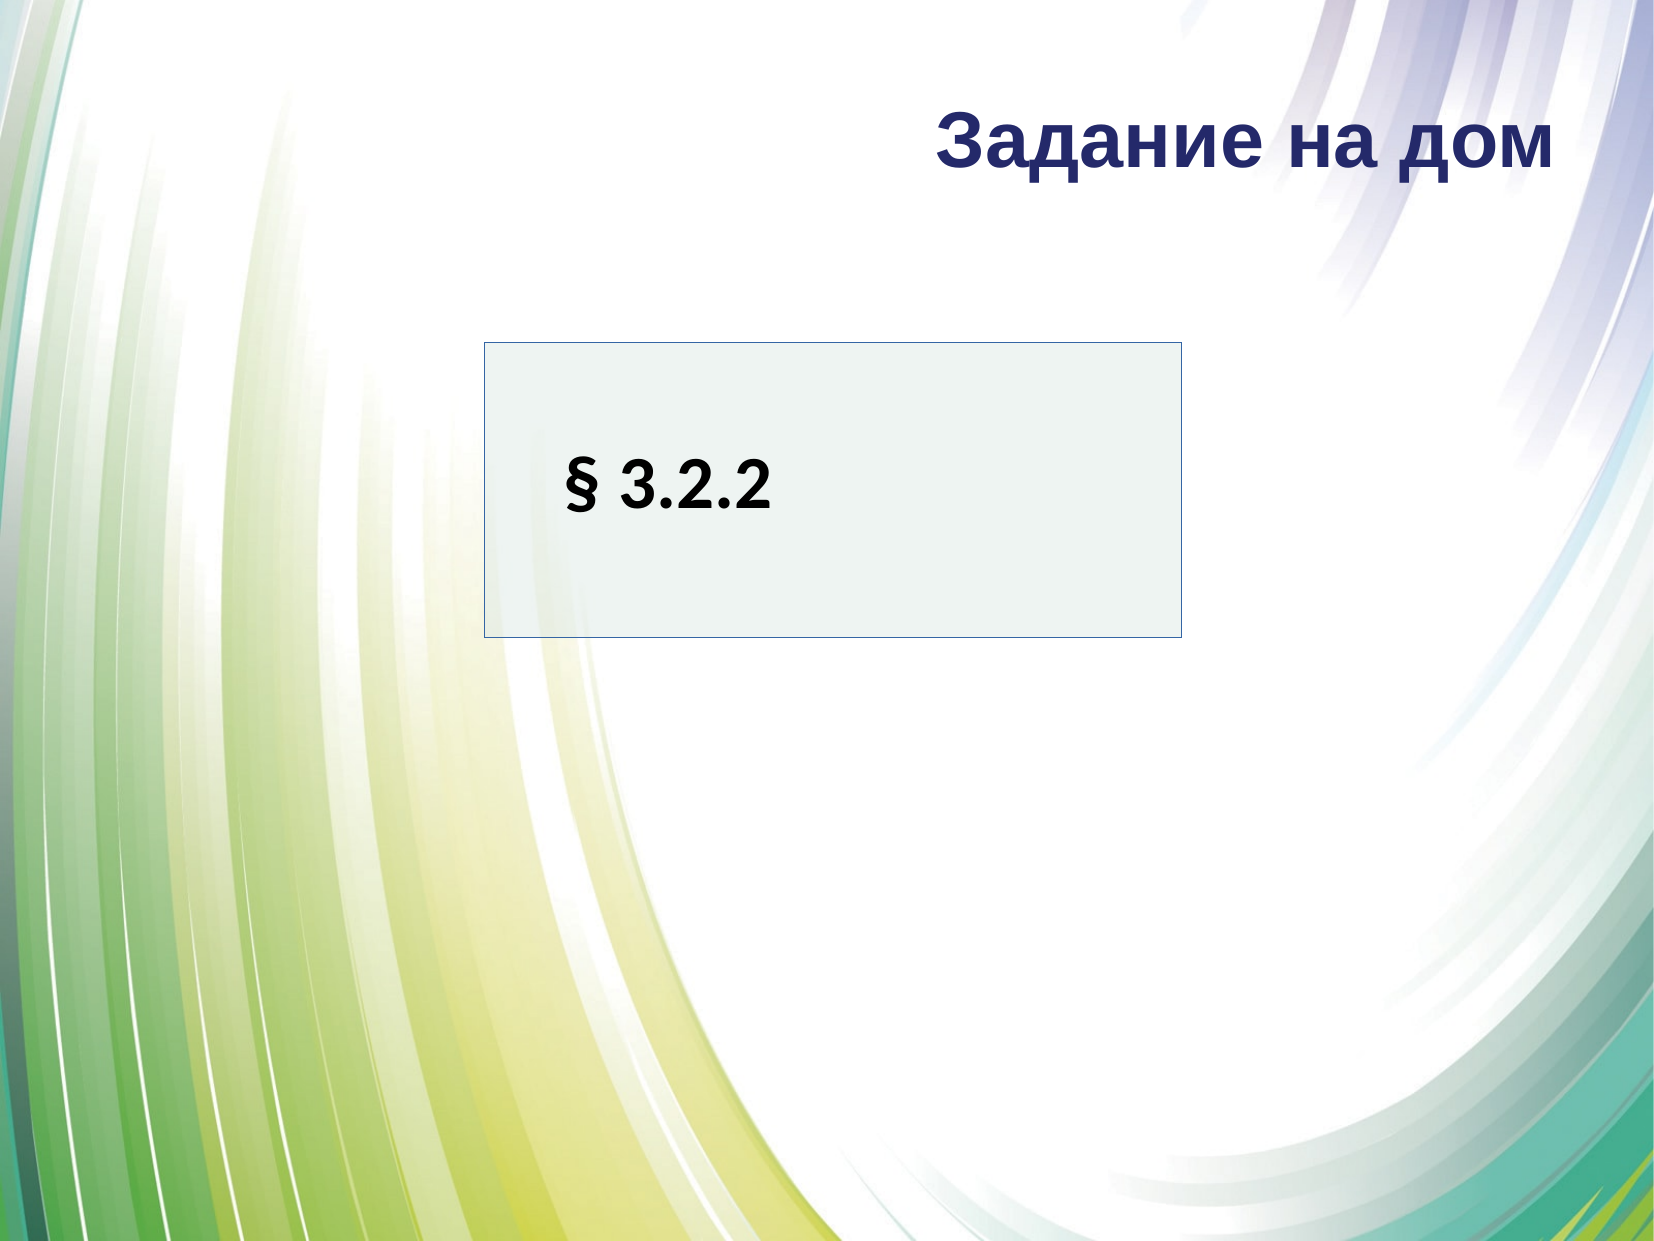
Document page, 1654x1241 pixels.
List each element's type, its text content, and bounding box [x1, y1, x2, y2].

text_box § 3.2.2 [484, 342, 1182, 638]
text_box Задание на дом [58, 58, 1571, 215]
picture [0, 0, 1654, 1241]
